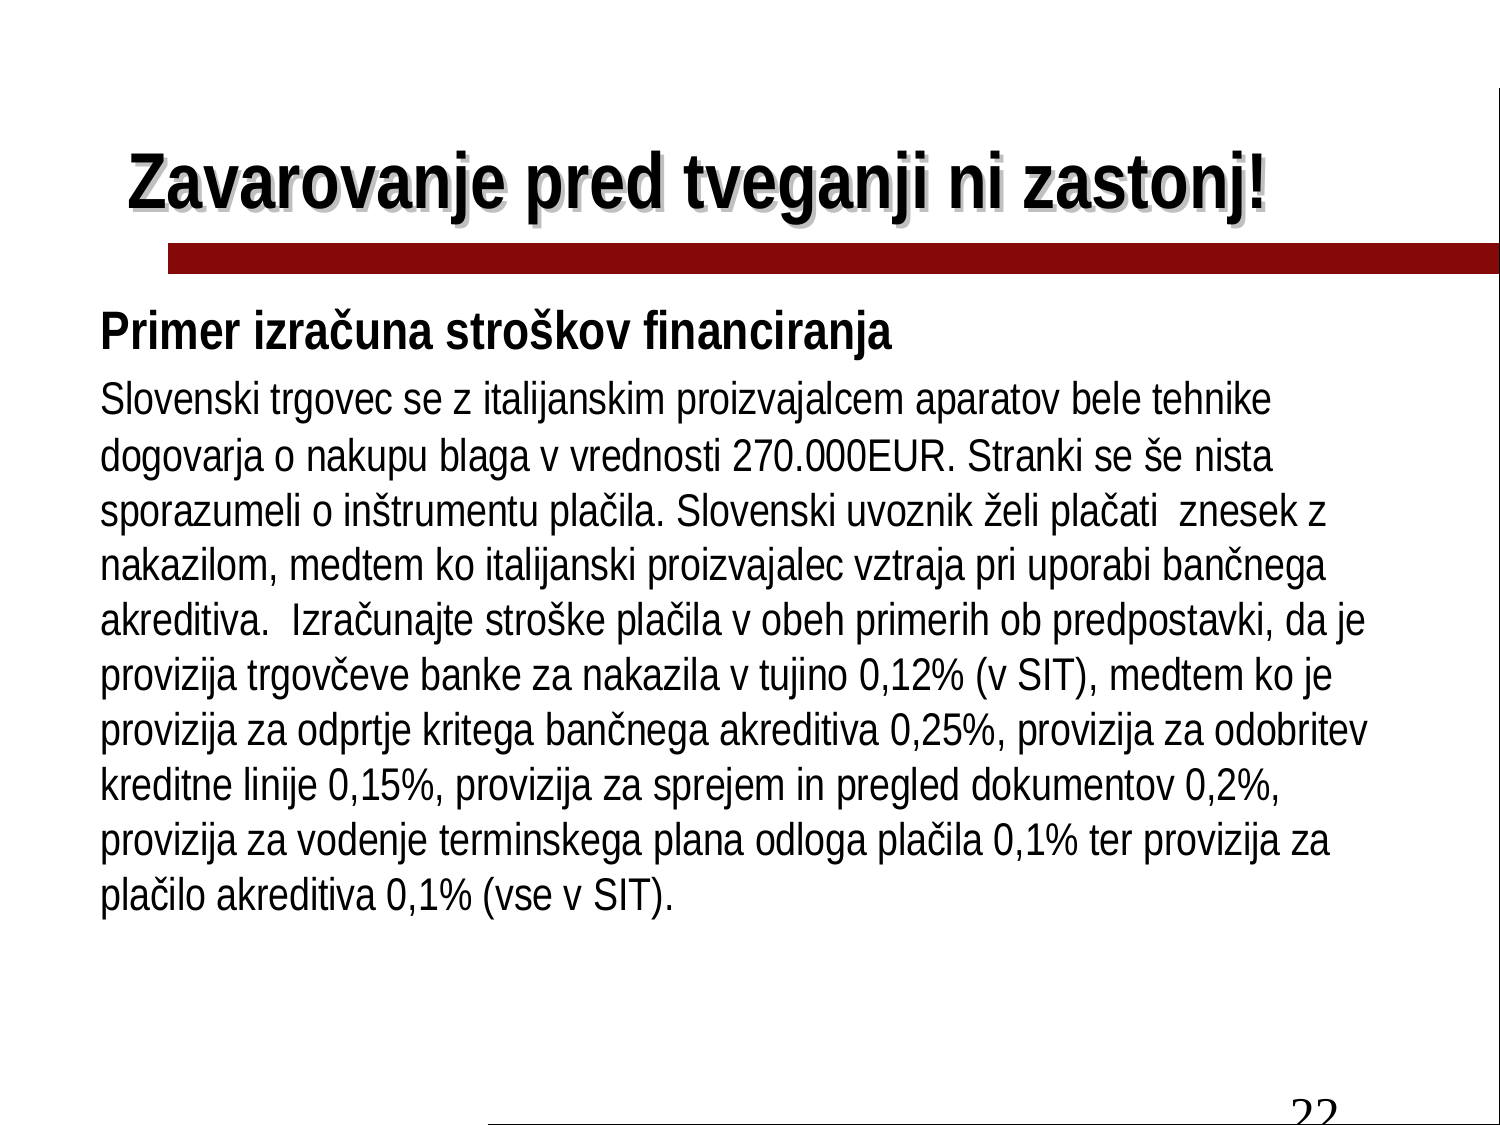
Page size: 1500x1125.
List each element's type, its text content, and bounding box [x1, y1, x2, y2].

title Zavarovanje pred tveganji ni zastonj! [112, 101, 1388, 252]
list Primer izračuna stroškov financiranja Slovenski trgovec se z italijanskim proizvajalcem aparatov bele tehnike dogovarja o nakupu blaga v vrednosti 270.000EUR. Stranki se še nista sporazumeli o inštrumentu plačila. Slovenski uvoznik želi plačati znesek z nakazilom, medtem ko italijanski proizvajalec vztraja pri uporabi bančnega akreditiva. Izračunajte stroške plačila v obeh primerih ob predpostavki, da je provizija trgovčeve banke za nakazila v tujino 0,12% (v SIT), medtem ko je provizija za odprtje kritega bančnega akreditiva 0,25%, provizija za odobritev kreditne linije 0,15%, provizija za sprejem in pregled dokumentov 0,2%, provizija za vodenje terminskega plana odloga plačila 0,1% ter provizija za plačilo akreditiva 0,1% (vse v SIT). [29, 287, 1417, 1051]
